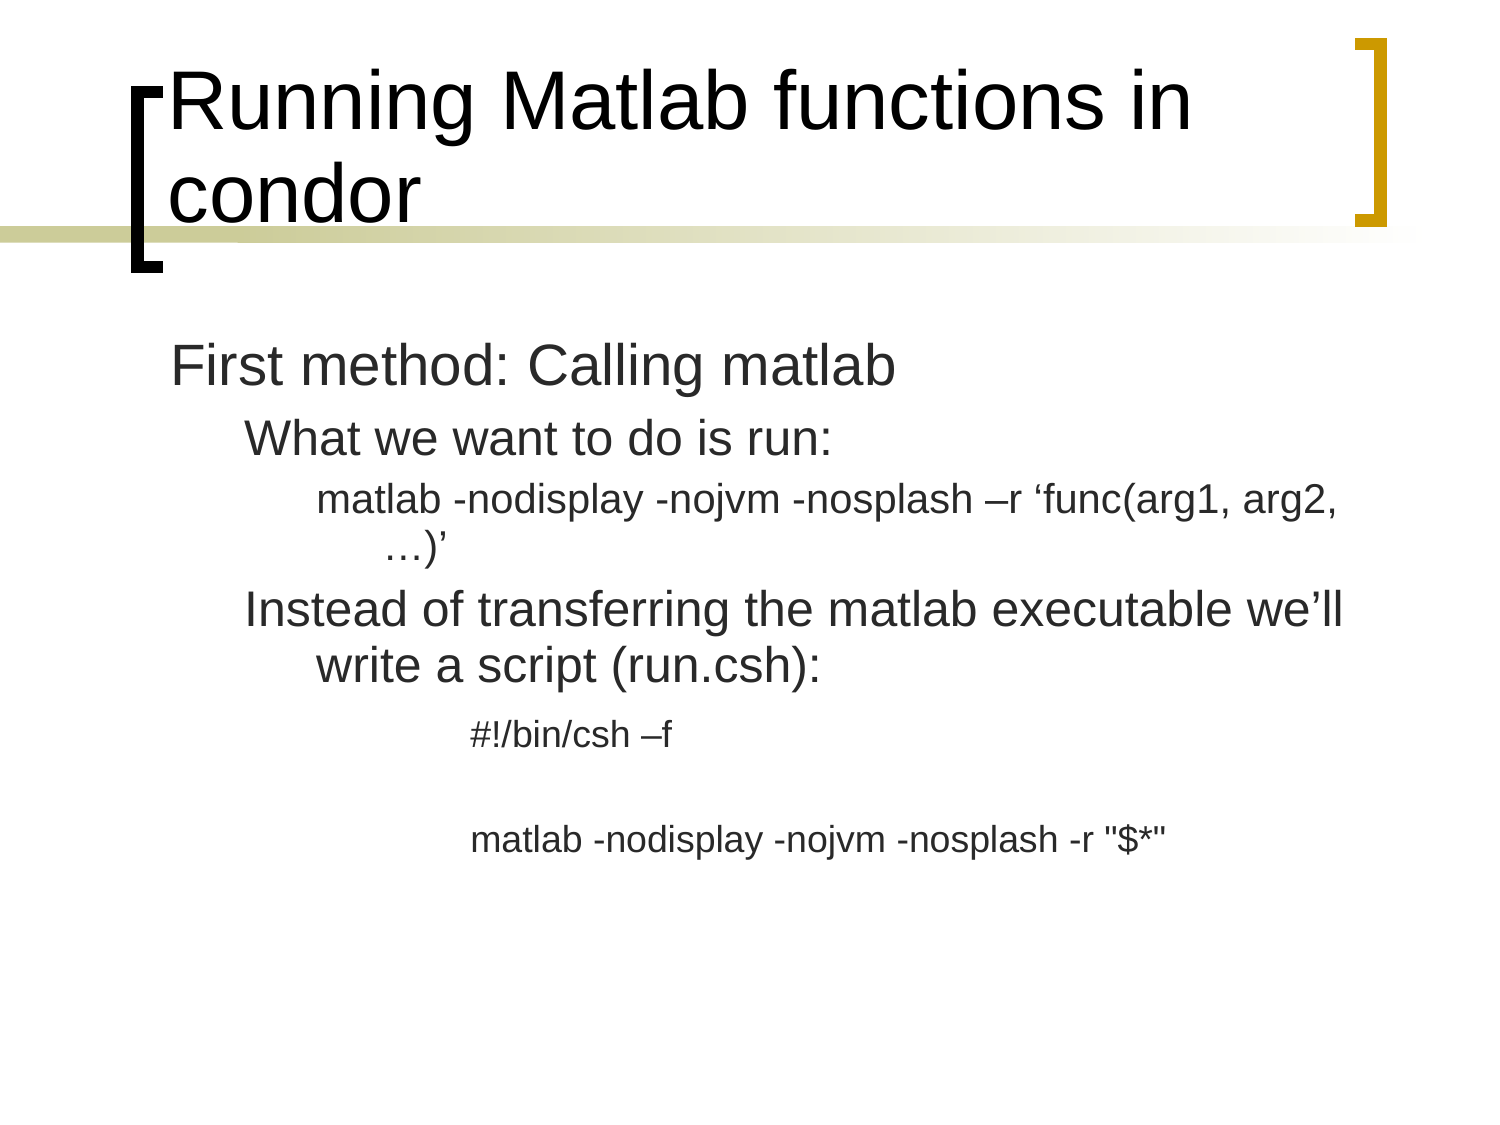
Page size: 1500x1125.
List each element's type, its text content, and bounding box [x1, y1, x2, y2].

title Running Matlab functions in condor [152, 15, 1328, 248]
list First method: Calling matlab What we want to do is run: matlab -nodisplay -nojvm -nosplash –r ‘func(arg1, arg2, …)’ Instead of transferring the matlab executable we’ll write a script (run.csh): #!/bin/csh –f matlab -nodisplay -nojvm -nosplash -r "$*" [155, 324, 1413, 1001]
